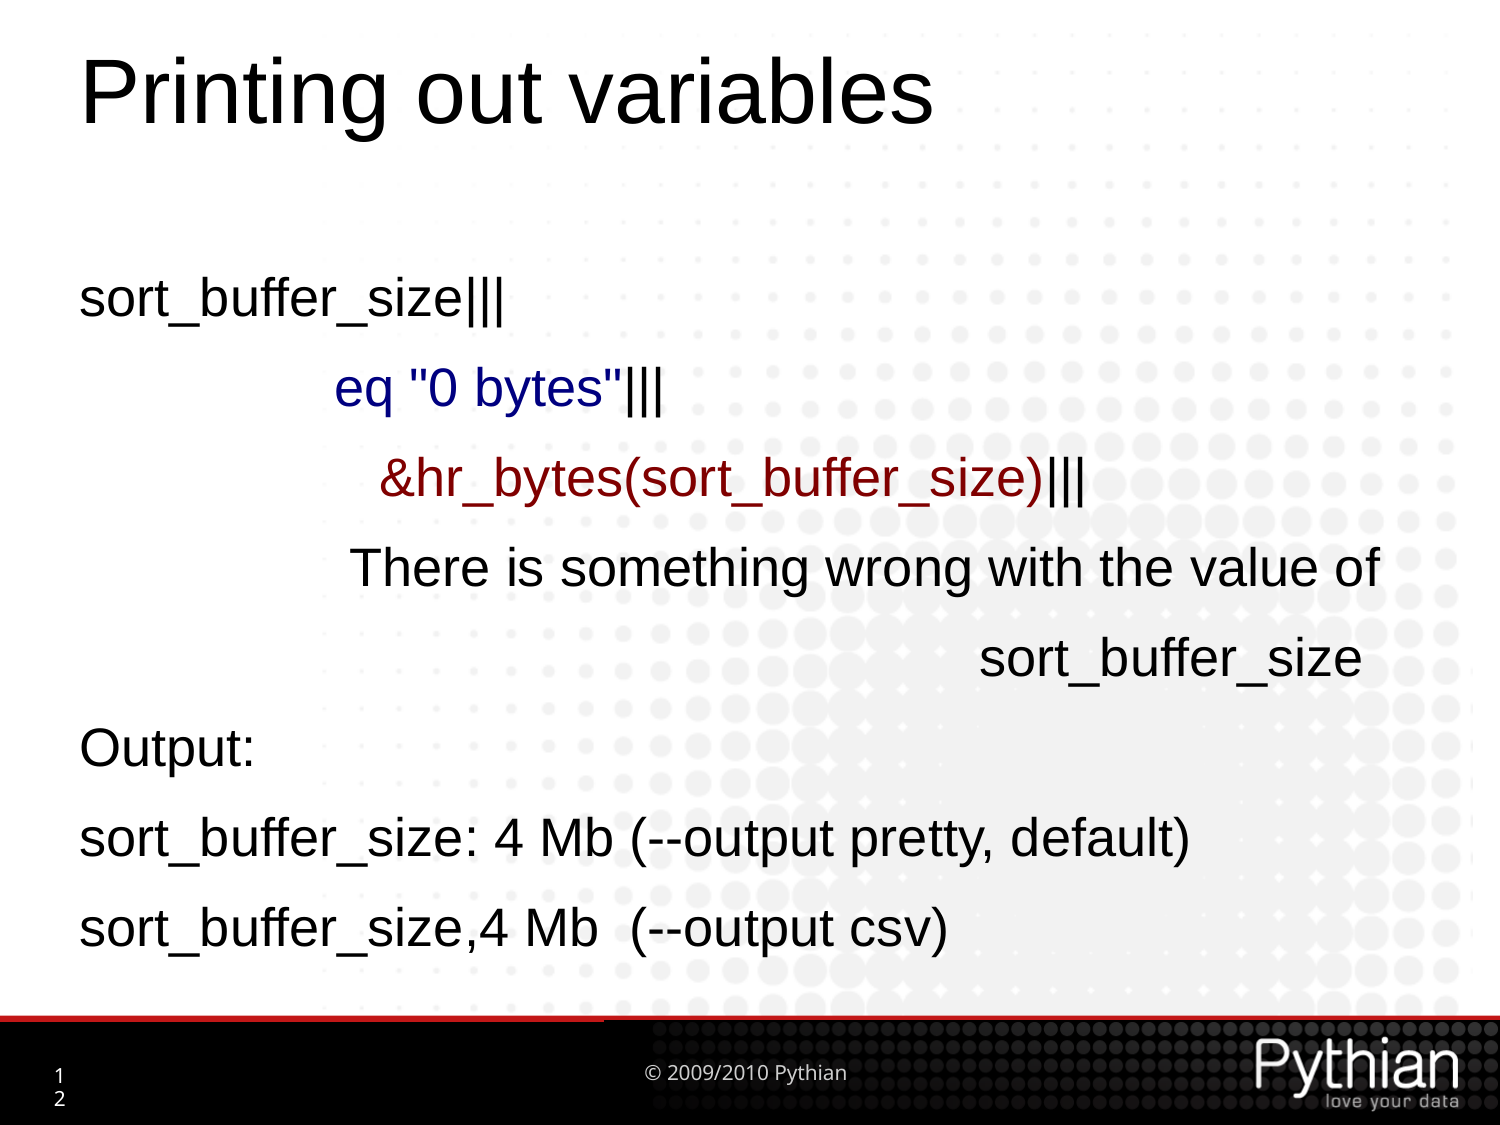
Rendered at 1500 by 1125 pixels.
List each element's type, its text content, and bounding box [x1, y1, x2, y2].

title Printing out variables [72, 29, 1407, 155]
picture [314, 32, 1473, 1015]
text_box <number> [39, 1054, 76, 1090]
picture [604, 1020, 1500, 1125]
list sort_buffer_size||| eq "0 bytes"||| &hr_bytes(sort_buffer_size)||| There is something wrong with the value of sort_buffer_size Output: sort_buffer_size: 4 Mb (--output pretty, default) sort_buffer_size,4 Mb (--output csv) [72, 170, 1407, 980]
